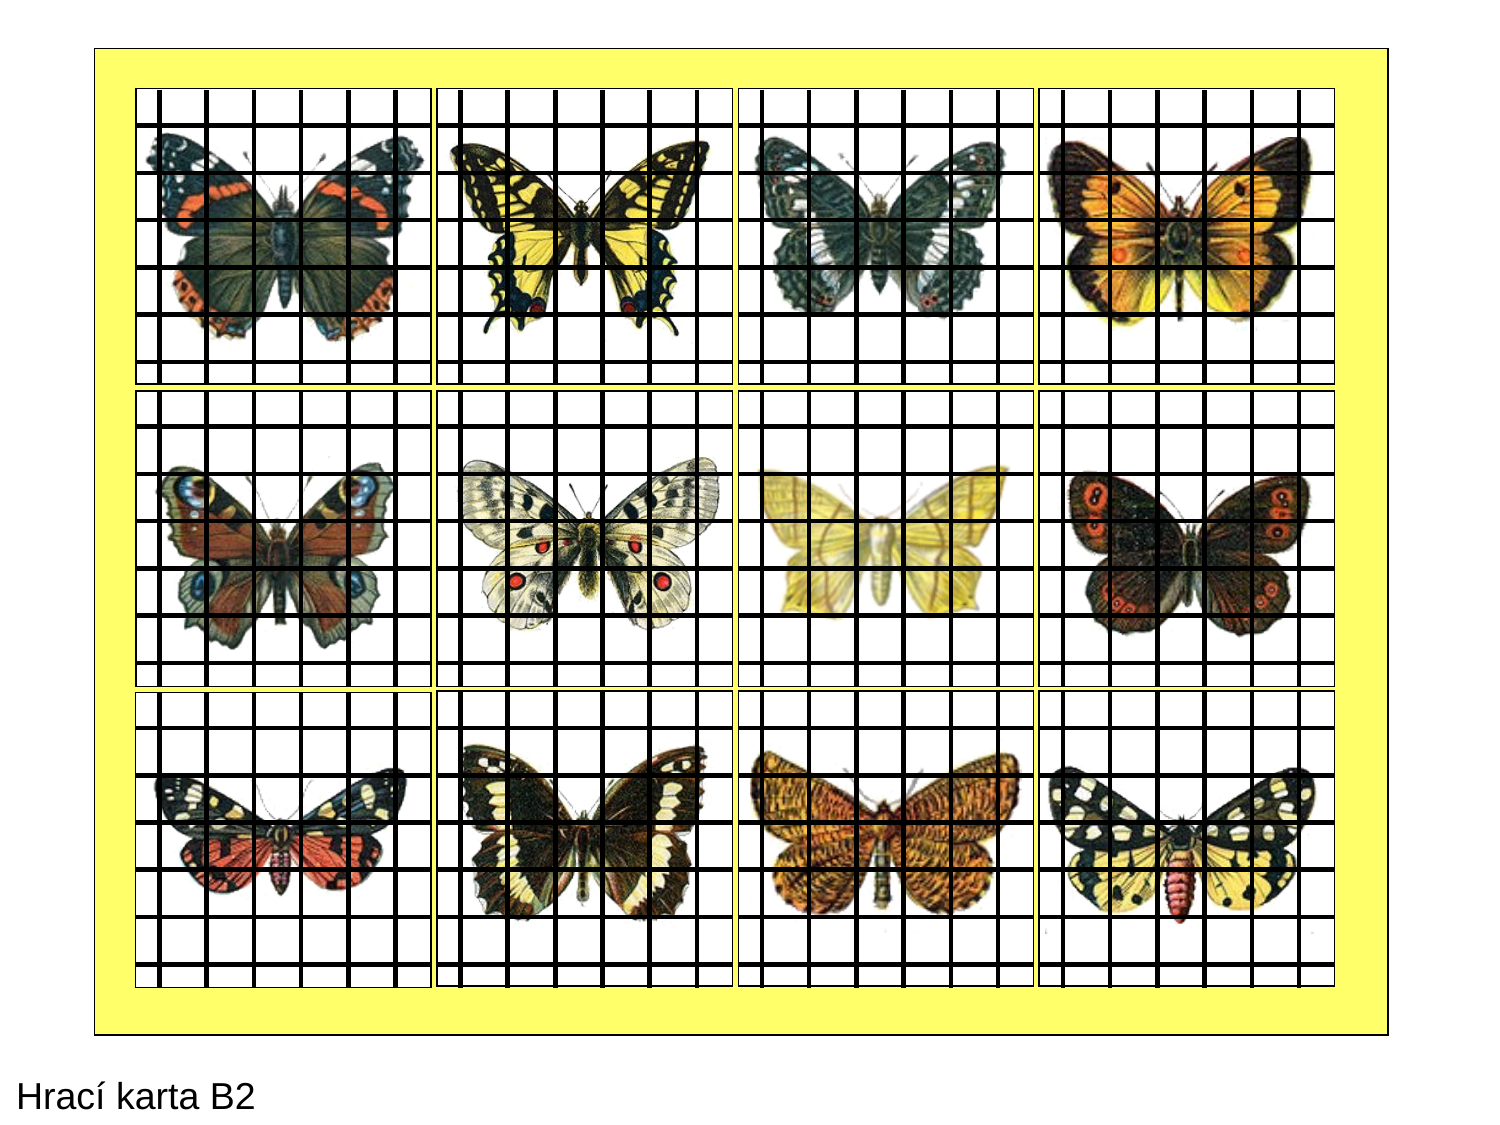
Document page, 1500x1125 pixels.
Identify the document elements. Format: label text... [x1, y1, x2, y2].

picture [558, 618, 600, 634]
picture [605, 571, 647, 613]
picture [1301, 175, 1317, 218]
picture [859, 523, 901, 566]
picture [398, 270, 431, 312]
picture [953, 919, 996, 933]
picture [398, 175, 431, 218]
picture [1112, 919, 1155, 934]
picture [303, 128, 346, 171]
picture [1254, 456, 1297, 472]
picture [351, 872, 393, 907]
picture [811, 128, 854, 171]
picture [463, 270, 505, 312]
picture [351, 128, 393, 171]
picture [764, 317, 807, 330]
picture [764, 872, 807, 915]
picture [209, 317, 252, 354]
picture [1301, 270, 1317, 312]
picture [303, 270, 346, 312]
picture [750, 739, 760, 773]
picture [147, 476, 157, 519]
picture [906, 476, 949, 519]
picture [303, 618, 346, 655]
picture [738, 523, 760, 566]
picture [1045, 825, 1061, 867]
picture [1301, 919, 1318, 934]
picture [738, 618, 760, 642]
picture [1045, 317, 1061, 332]
picture [1112, 137, 1155, 171]
picture [1160, 456, 1202, 472]
picture [859, 872, 901, 915]
picture [953, 175, 996, 218]
picture [811, 739, 854, 773]
picture [1301, 456, 1324, 472]
picture [442, 175, 458, 218]
picture [1112, 523, 1155, 566]
picture [1112, 456, 1155, 472]
picture [953, 778, 996, 820]
picture [1301, 523, 1324, 566]
picture [1112, 317, 1155, 332]
picture [699, 739, 715, 773]
picture [699, 270, 715, 312]
picture [1207, 137, 1250, 171]
picture [1057, 618, 1061, 645]
picture [1160, 137, 1202, 171]
picture [652, 919, 695, 928]
picture [303, 456, 346, 472]
picture [605, 919, 647, 928]
picture [652, 456, 695, 472]
picture [605, 270, 647, 312]
picture [1207, 751, 1250, 773]
picture [442, 222, 458, 265]
picture [1160, 175, 1202, 218]
picture [1045, 270, 1061, 312]
picture [1065, 175, 1108, 218]
picture [463, 476, 505, 519]
picture [953, 523, 996, 566]
picture [1160, 751, 1202, 773]
picture [738, 270, 760, 312]
picture [558, 476, 600, 519]
picture [699, 523, 727, 566]
picture [351, 175, 393, 218]
picture [1207, 618, 1250, 645]
picture [256, 571, 299, 613]
picture [558, 128, 600, 171]
picture [906, 270, 949, 312]
picture [558, 317, 600, 344]
picture [463, 456, 505, 472]
picture [1160, 270, 1202, 312]
picture [454, 476, 458, 519]
picture [162, 175, 204, 218]
picture [1000, 175, 1022, 218]
picture [906, 175, 949, 218]
picture [1000, 476, 1022, 519]
picture [1065, 751, 1108, 773]
picture [147, 763, 157, 773]
picture [209, 128, 252, 171]
picture [558, 825, 600, 867]
picture [1301, 317, 1317, 332]
picture [1000, 523, 1022, 566]
picture [811, 778, 854, 820]
picture [256, 778, 299, 820]
picture [1065, 523, 1108, 566]
picture [1301, 137, 1317, 171]
picture [652, 825, 695, 867]
picture [510, 175, 553, 218]
picture [699, 476, 727, 519]
picture [605, 778, 647, 820]
picture [1301, 618, 1324, 645]
picture [1207, 919, 1250, 934]
picture [1254, 751, 1297, 773]
picture [463, 523, 505, 566]
picture [162, 825, 204, 867]
picture [1254, 317, 1297, 332]
picture [558, 919, 600, 928]
picture [463, 739, 505, 773]
picture [162, 456, 204, 472]
picture [351, 571, 393, 613]
picture [558, 175, 600, 218]
picture [351, 456, 393, 472]
picture [1112, 751, 1155, 773]
picture [256, 763, 299, 773]
picture [1000, 317, 1022, 330]
picture [162, 872, 204, 907]
picture [906, 222, 949, 265]
picture [1254, 919, 1297, 934]
picture [135, 125, 157, 171]
picture [652, 175, 695, 218]
picture [558, 739, 600, 773]
picture [510, 317, 553, 344]
picture [209, 571, 252, 613]
picture [1000, 739, 1022, 773]
picture [699, 175, 715, 218]
picture [1254, 825, 1297, 867]
picture [605, 523, 647, 566]
picture [1065, 618, 1108, 645]
picture [859, 919, 901, 933]
picture [1207, 571, 1250, 613]
picture [1254, 618, 1297, 645]
picture [303, 571, 346, 613]
picture [652, 739, 695, 773]
picture [953, 222, 996, 265]
picture [811, 523, 854, 566]
picture [256, 618, 299, 655]
picture [1057, 456, 1061, 472]
picture [906, 523, 949, 566]
picture [442, 317, 458, 344]
picture [256, 175, 299, 218]
picture [699, 778, 715, 820]
picture [605, 872, 647, 915]
picture [1301, 571, 1324, 613]
picture [510, 222, 553, 265]
picture [699, 872, 715, 915]
picture [303, 476, 346, 519]
picture [510, 128, 553, 171]
picture [1065, 476, 1108, 519]
picture [811, 618, 854, 642]
picture [953, 270, 996, 312]
picture [510, 872, 553, 915]
picture [209, 872, 252, 907]
picture [906, 778, 949, 820]
picture [953, 825, 996, 867]
picture [303, 523, 346, 566]
picture [1065, 222, 1108, 265]
picture [953, 571, 996, 613]
picture [162, 222, 204, 265]
picture [463, 175, 505, 218]
picture [1112, 175, 1155, 218]
picture [351, 523, 393, 566]
picture [605, 825, 647, 867]
picture [1045, 778, 1061, 820]
picture [510, 919, 553, 928]
picture [699, 456, 727, 472]
picture [859, 128, 901, 171]
picture [351, 476, 393, 519]
picture [351, 763, 393, 773]
picture [1254, 137, 1297, 171]
picture [209, 763, 252, 773]
picture [652, 222, 695, 265]
picture [750, 919, 760, 933]
picture [256, 825, 299, 867]
picture [510, 778, 553, 820]
picture [463, 317, 505, 344]
picture [303, 317, 346, 354]
picture [454, 739, 458, 773]
picture [256, 476, 299, 519]
picture [256, 317, 299, 354]
picture [510, 739, 553, 773]
picture [1045, 137, 1061, 171]
picture [454, 778, 458, 820]
picture [1065, 571, 1108, 613]
picture [1254, 222, 1297, 265]
picture [1207, 825, 1250, 867]
picture [256, 222, 299, 265]
picture [351, 618, 393, 655]
picture [209, 270, 252, 312]
picture [953, 317, 996, 330]
picture [738, 444, 760, 472]
picture [510, 825, 553, 867]
picture [209, 476, 252, 519]
picture [1160, 317, 1202, 332]
picture [147, 523, 157, 566]
picture [764, 919, 807, 933]
picture [1057, 476, 1061, 519]
picture [699, 317, 715, 344]
picture [463, 778, 505, 820]
picture [303, 763, 346, 773]
picture [1065, 778, 1108, 820]
picture [135, 172, 157, 218]
picture [558, 571, 600, 613]
picture [859, 175, 901, 218]
picture [256, 128, 299, 171]
picture [135, 219, 157, 265]
picture [1000, 444, 1022, 472]
picture [147, 618, 157, 655]
picture [859, 222, 901, 265]
picture [1301, 751, 1318, 773]
picture [859, 825, 901, 867]
picture [811, 444, 854, 472]
picture [652, 128, 695, 171]
picture [1065, 456, 1108, 472]
picture [303, 222, 346, 265]
picture [147, 872, 157, 907]
picture [1160, 825, 1202, 867]
picture [147, 456, 157, 472]
picture [398, 825, 420, 867]
picture [605, 618, 647, 634]
picture [953, 444, 996, 472]
picture [135, 313, 157, 354]
picture [811, 222, 854, 265]
picture [1057, 571, 1061, 613]
picture [605, 128, 647, 171]
picture [1112, 270, 1155, 312]
picture [510, 571, 553, 613]
picture [1000, 778, 1022, 820]
picture [1045, 872, 1061, 915]
picture [256, 270, 299, 312]
picture [510, 476, 553, 519]
picture [147, 825, 157, 867]
picture [209, 175, 252, 218]
picture [1160, 222, 1202, 265]
picture [463, 825, 505, 867]
picture [699, 919, 715, 928]
picture [256, 872, 299, 907]
picture [558, 523, 600, 566]
picture [738, 571, 760, 613]
picture [510, 523, 553, 566]
picture [558, 872, 600, 915]
picture [256, 456, 299, 472]
picture [1112, 872, 1155, 915]
picture [1301, 825, 1318, 867]
picture [1045, 175, 1061, 218]
picture [209, 778, 252, 820]
picture [605, 476, 647, 519]
picture [1112, 222, 1155, 265]
picture [906, 444, 949, 472]
picture [454, 571, 458, 613]
picture [764, 618, 807, 642]
picture [303, 825, 346, 867]
picture [906, 872, 949, 915]
picture [1301, 222, 1317, 265]
picture [1254, 778, 1297, 820]
picture [1112, 571, 1155, 613]
picture [699, 618, 727, 634]
picture [351, 270, 393, 312]
picture [1254, 270, 1297, 312]
picture [463, 571, 505, 613]
picture [738, 317, 760, 330]
picture [811, 872, 854, 915]
picture [162, 476, 204, 519]
picture [510, 618, 553, 634]
picture [699, 222, 715, 265]
picture [953, 739, 996, 773]
picture [1045, 222, 1061, 265]
picture [859, 739, 901, 773]
picture [906, 128, 949, 171]
picture [652, 872, 695, 915]
picture [1000, 825, 1022, 867]
picture [764, 175, 807, 218]
picture [764, 222, 807, 265]
picture [454, 523, 458, 566]
picture [953, 618, 996, 642]
picture [811, 825, 854, 867]
picture [811, 919, 854, 933]
picture [750, 778, 760, 820]
picture [510, 270, 553, 312]
text_box [94, 48, 1388, 1035]
picture [652, 476, 695, 519]
picture [953, 476, 996, 519]
picture [558, 222, 600, 265]
picture [463, 128, 505, 171]
picture [398, 128, 431, 171]
picture [1000, 222, 1022, 265]
picture [147, 571, 157, 613]
picture [1254, 571, 1297, 613]
picture [162, 317, 204, 354]
picture [764, 444, 807, 472]
picture [209, 222, 252, 265]
picture [738, 222, 760, 265]
picture [811, 270, 854, 312]
picture [510, 456, 553, 472]
picture [859, 778, 901, 820]
picture [162, 778, 204, 820]
picture [738, 476, 760, 519]
picture [1254, 872, 1297, 915]
picture [605, 222, 647, 265]
picture [558, 270, 600, 312]
picture [859, 476, 901, 519]
picture [750, 825, 760, 867]
picture [906, 825, 949, 867]
picture [147, 778, 157, 820]
picture [811, 476, 854, 519]
picture [652, 571, 695, 613]
picture [764, 739, 807, 773]
picture [1065, 137, 1108, 171]
picture [454, 872, 458, 915]
picture [442, 270, 458, 312]
picture [764, 778, 807, 820]
picture [303, 872, 346, 907]
picture [652, 778, 695, 820]
picture [442, 128, 458, 171]
picture [1065, 317, 1108, 332]
picture [859, 618, 901, 642]
picture [1065, 825, 1108, 867]
picture [1207, 270, 1250, 312]
picture [1000, 270, 1022, 312]
picture [1207, 523, 1250, 566]
picture [811, 317, 854, 330]
picture [1112, 476, 1155, 519]
picture [605, 739, 647, 773]
picture [738, 175, 760, 218]
picture [1207, 476, 1250, 519]
picture [859, 317, 901, 330]
picture [209, 618, 252, 655]
picture [1301, 778, 1318, 820]
picture [162, 763, 204, 773]
picture [764, 571, 807, 613]
picture [303, 175, 346, 218]
picture [351, 825, 393, 867]
picture [162, 270, 204, 312]
picture [1000, 919, 1022, 933]
picture [764, 128, 807, 171]
picture [463, 919, 505, 928]
picture [1000, 571, 1022, 613]
picture [209, 456, 252, 472]
picture [738, 128, 760, 171]
picture [1065, 270, 1108, 312]
picture [1057, 523, 1061, 566]
picture [906, 317, 949, 330]
picture [859, 444, 901, 472]
picture [1254, 175, 1297, 218]
picture [906, 739, 949, 773]
picture [303, 778, 346, 820]
picture [209, 523, 252, 566]
picture [859, 571, 901, 613]
picture [1112, 825, 1155, 867]
picture [699, 825, 715, 867]
picture [162, 128, 204, 171]
picture [454, 456, 458, 472]
picture [1207, 317, 1250, 332]
picture [906, 571, 949, 613]
picture [1254, 476, 1297, 519]
picture [1207, 872, 1250, 915]
text_box Hrací karta B2 [1, 1064, 271, 1125]
picture [1160, 571, 1202, 613]
picture [699, 128, 715, 171]
picture [1000, 128, 1022, 171]
picture [135, 266, 157, 312]
picture [652, 618, 695, 634]
picture [463, 872, 505, 915]
picture [1160, 778, 1202, 820]
picture [351, 222, 393, 265]
picture [1207, 175, 1250, 218]
picture [811, 175, 854, 218]
picture [351, 317, 393, 354]
picture [906, 618, 949, 642]
picture [953, 872, 996, 915]
picture [764, 825, 807, 867]
picture [1065, 919, 1108, 934]
picture [1160, 919, 1202, 934]
picture [1112, 778, 1155, 820]
picture [1301, 476, 1324, 519]
picture [953, 128, 996, 171]
picture [558, 456, 600, 472]
picture [1160, 872, 1202, 915]
picture [1254, 523, 1297, 566]
picture [398, 317, 431, 354]
picture [652, 270, 695, 312]
picture [398, 763, 420, 773]
picture [463, 222, 505, 265]
picture [398, 872, 420, 907]
picture [605, 456, 647, 472]
picture [454, 618, 458, 634]
picture [558, 778, 600, 820]
picture [1160, 523, 1202, 566]
picture [463, 618, 505, 634]
picture [256, 523, 299, 566]
picture [906, 919, 949, 933]
picture [351, 778, 393, 820]
picture [209, 825, 252, 867]
picture [1045, 919, 1061, 934]
picture [398, 222, 431, 265]
picture [162, 618, 204, 655]
picture [750, 872, 760, 915]
picture [1207, 778, 1250, 820]
picture [764, 476, 807, 519]
picture [764, 523, 807, 566]
picture [1000, 618, 1022, 642]
picture [162, 571, 204, 613]
picture [398, 778, 420, 820]
picture [1000, 872, 1022, 915]
picture [1160, 476, 1202, 519]
picture [859, 270, 901, 312]
picture [1160, 618, 1202, 645]
picture [454, 825, 458, 867]
picture [1112, 618, 1155, 645]
picture [699, 571, 727, 613]
picture [605, 175, 647, 218]
picture [1065, 872, 1108, 915]
picture [652, 317, 695, 344]
picture [652, 523, 695, 566]
picture [811, 571, 854, 613]
picture [605, 317, 647, 344]
picture [1207, 222, 1250, 265]
picture [1207, 456, 1250, 472]
picture [1301, 872, 1318, 915]
picture [1045, 751, 1061, 773]
picture [764, 270, 807, 312]
picture [162, 523, 204, 566]
